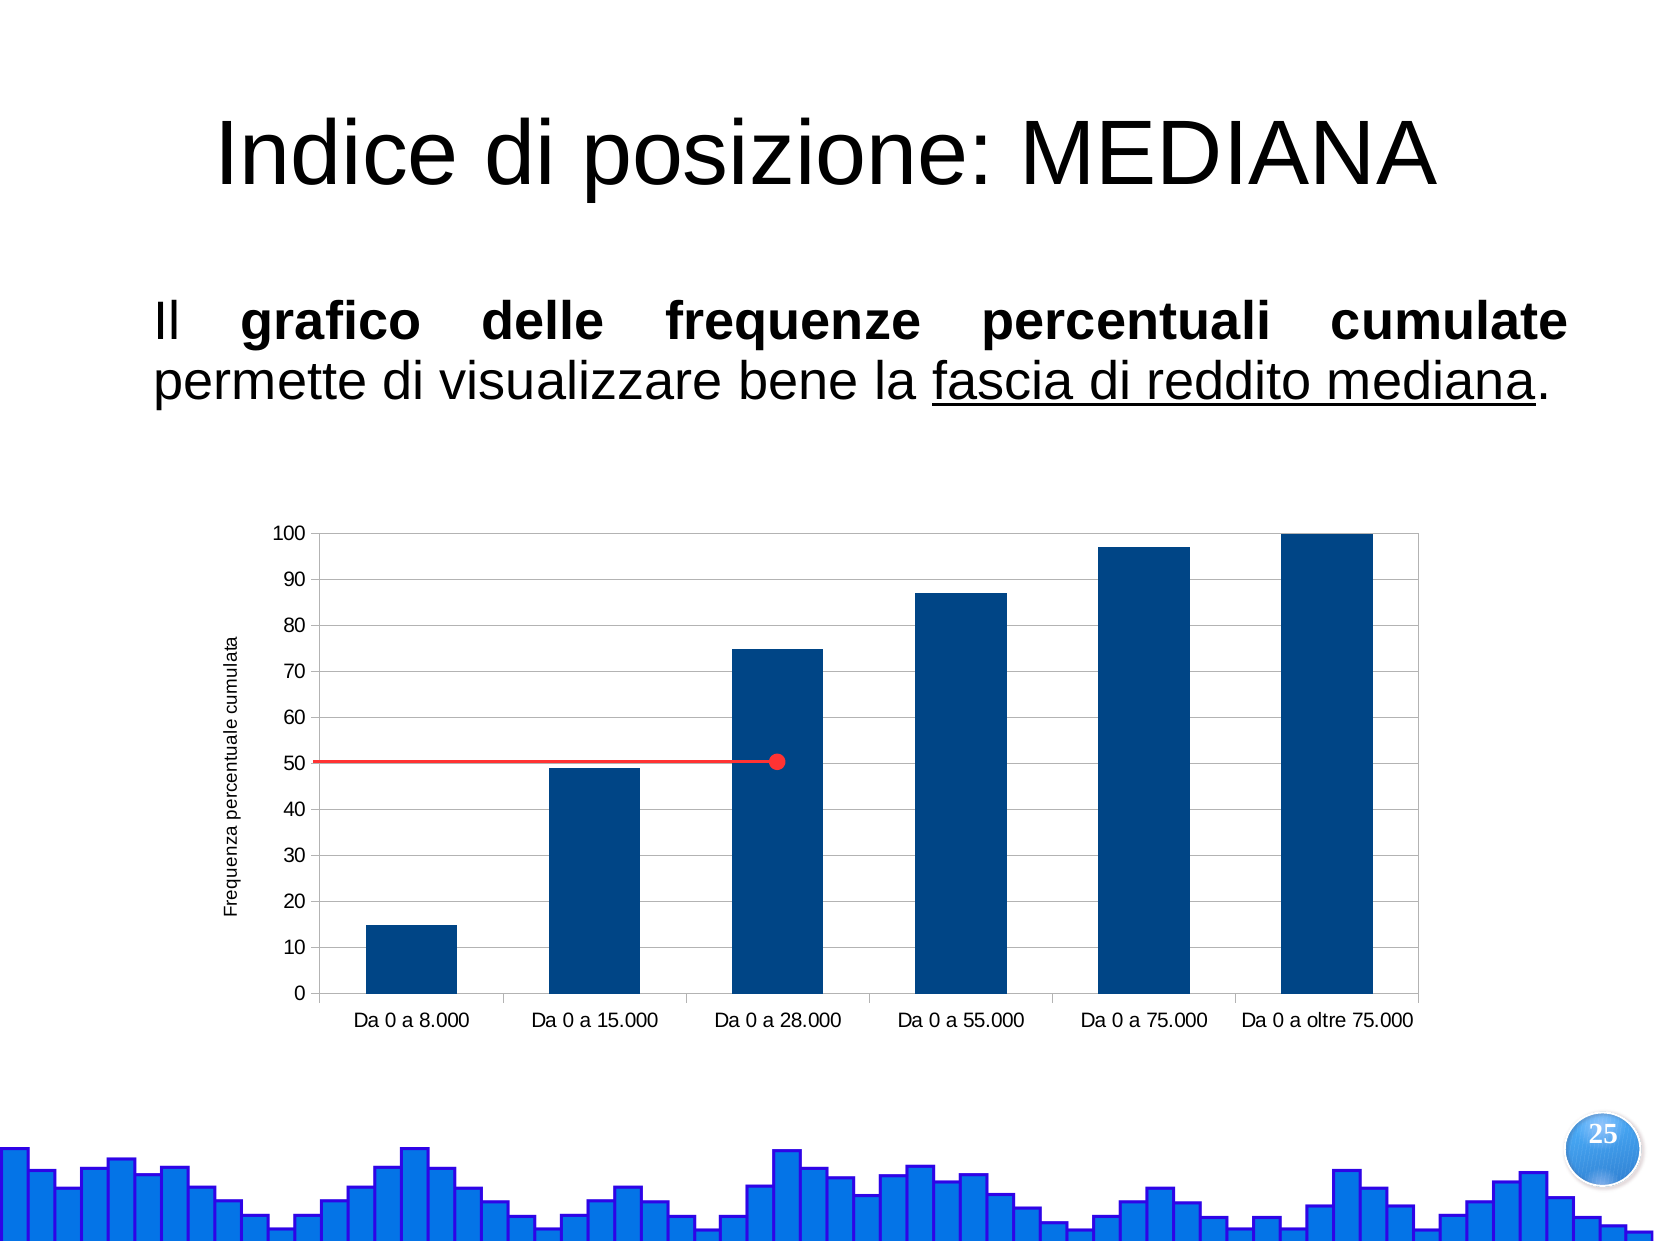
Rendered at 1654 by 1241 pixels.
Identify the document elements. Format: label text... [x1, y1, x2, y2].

title Indice di posizione: MEDIANA [82, 49, 1571, 257]
picture [0, 1147, 1654, 1241]
list Il grafico delle frequenze percentuali cumulate permette di visualizzare bene la fascia di reddito mediana. [82, 290, 1571, 1010]
chart [187, 511, 1444, 1043]
